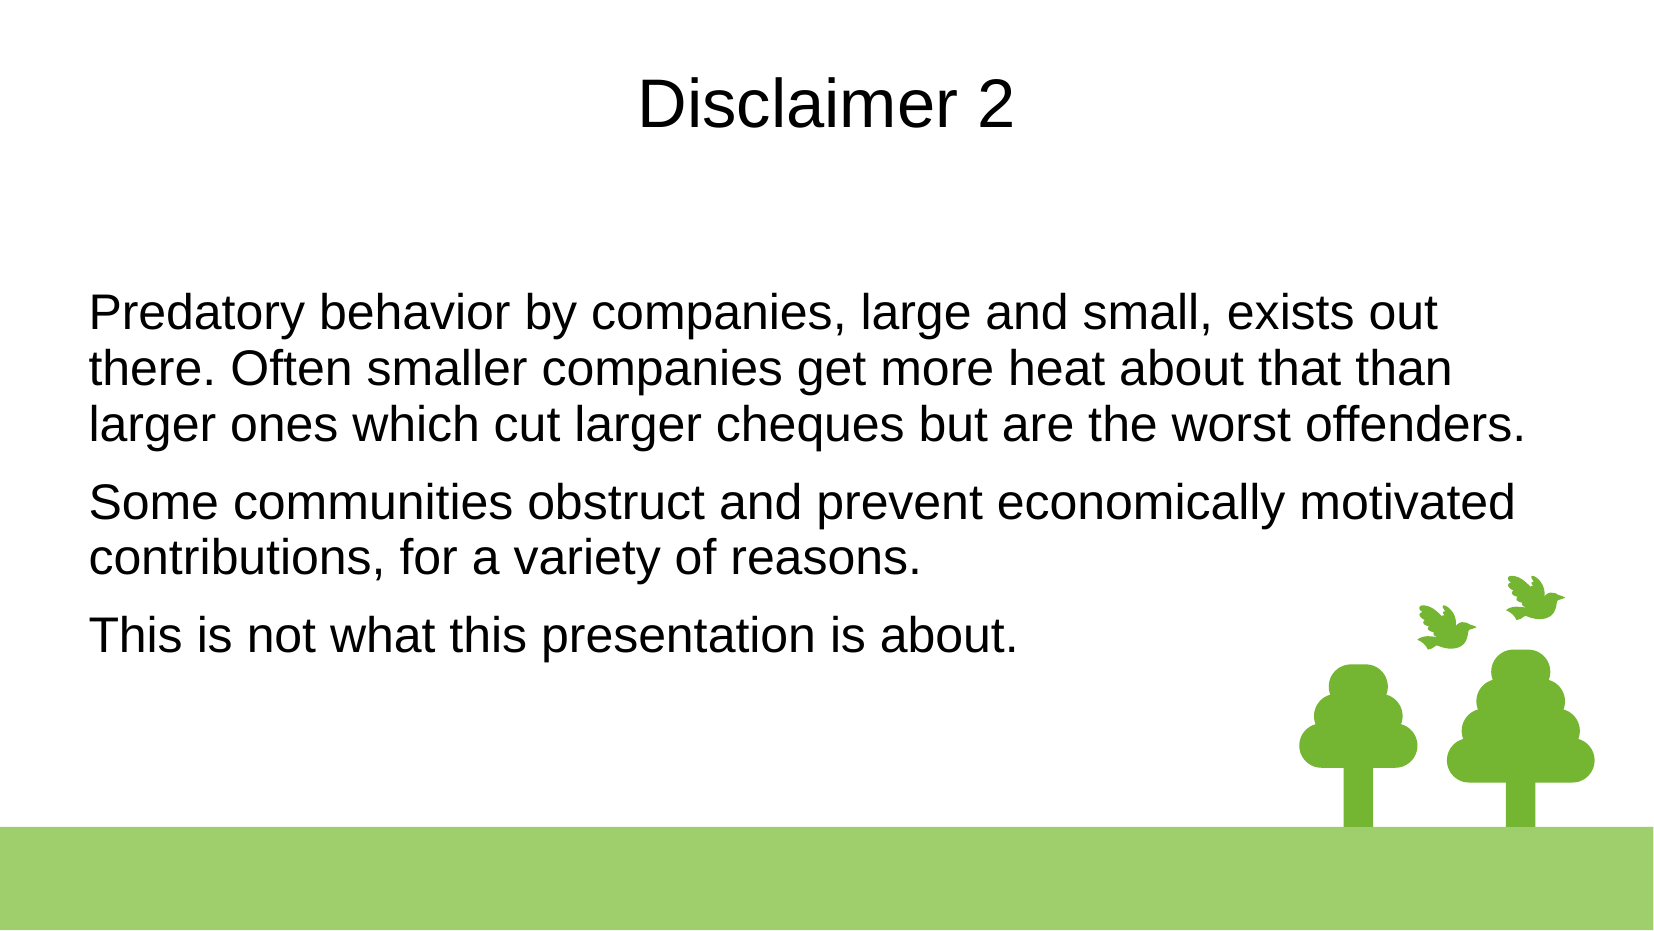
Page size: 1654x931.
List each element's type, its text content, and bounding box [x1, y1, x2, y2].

title Disclaimer 2 [88, 29, 1565, 178]
list Predatory behavior by companies, large and small, exists out there. Often smaller companies get more heat about that than larger ones which cut larger cheques but are the worst offenders. Some communities obstruct and prevent economically motivated contributions, for a variety of reasons. This is not what this presentation is about. [88, 206, 1565, 739]
